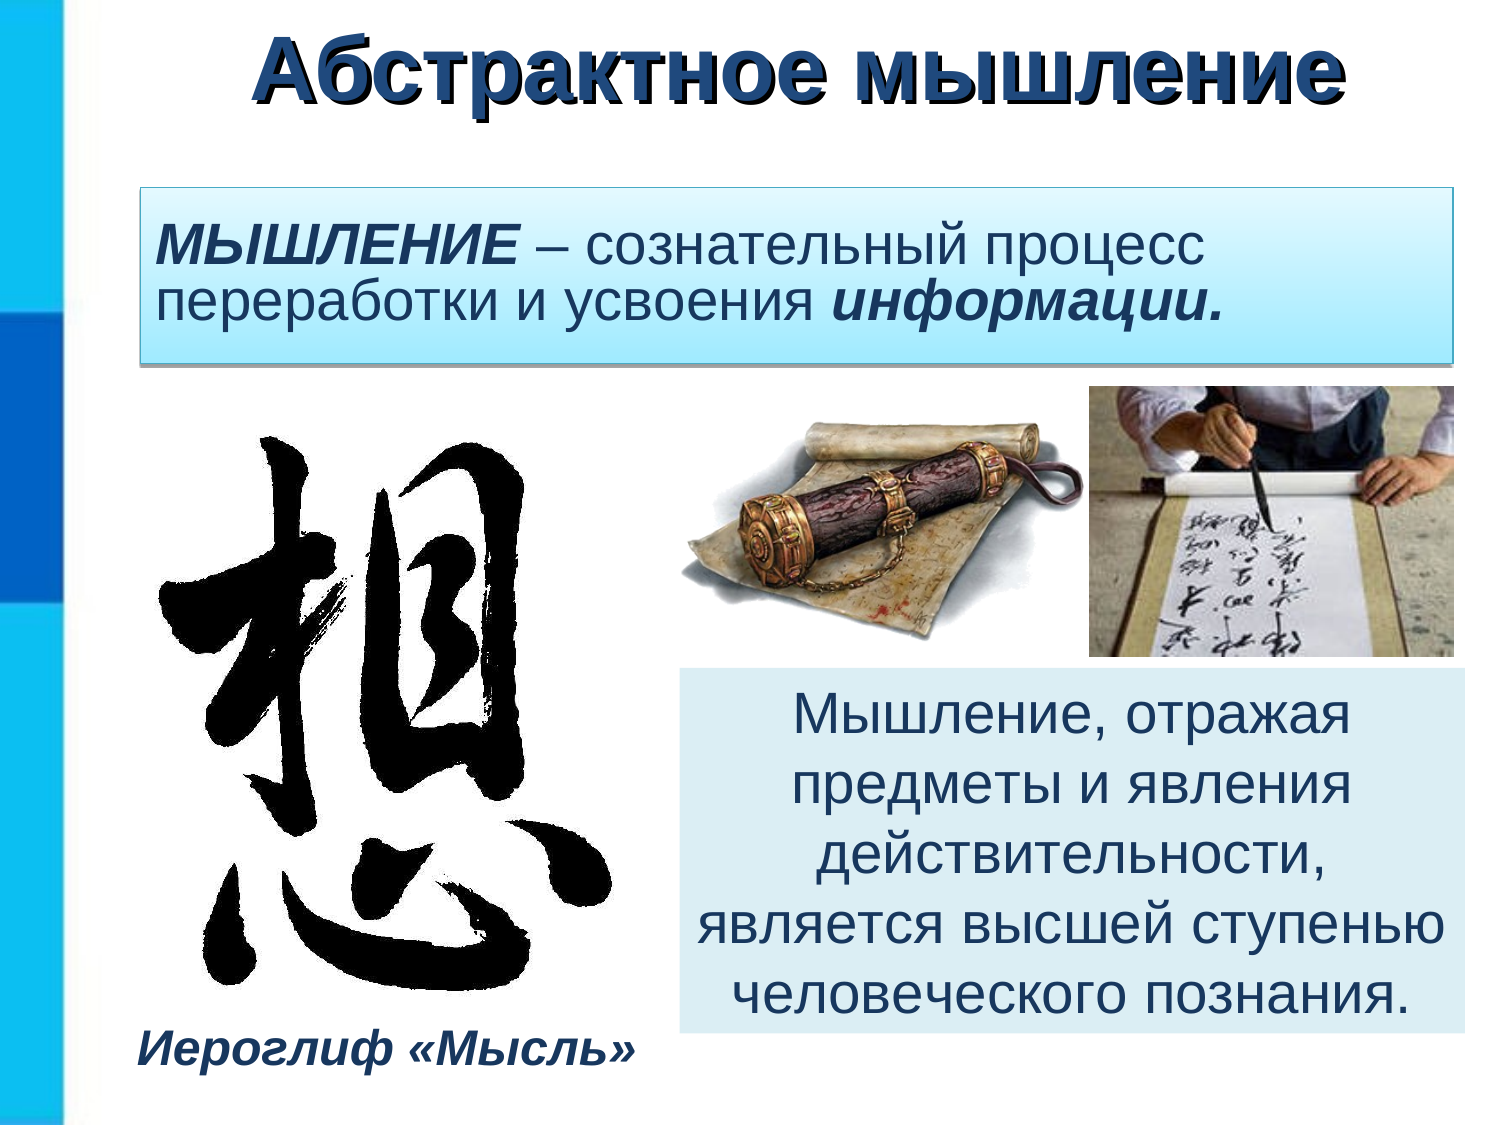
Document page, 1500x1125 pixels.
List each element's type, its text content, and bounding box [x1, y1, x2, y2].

text_box Мышление, отражая предметы и явления действительности, является высшей ступенью человеческого познания. [679, 667, 1465, 1034]
text_box Иероглиф «Мысль» [117, 1007, 657, 1084]
text_box МЫШЛЕНИЕ – сознательный процесс переработки и усвоения информации. [140, 187, 1454, 364]
picture [0, 0, 1500, 1125]
title Абстрактное мышление [171, 11, 1425, 116]
